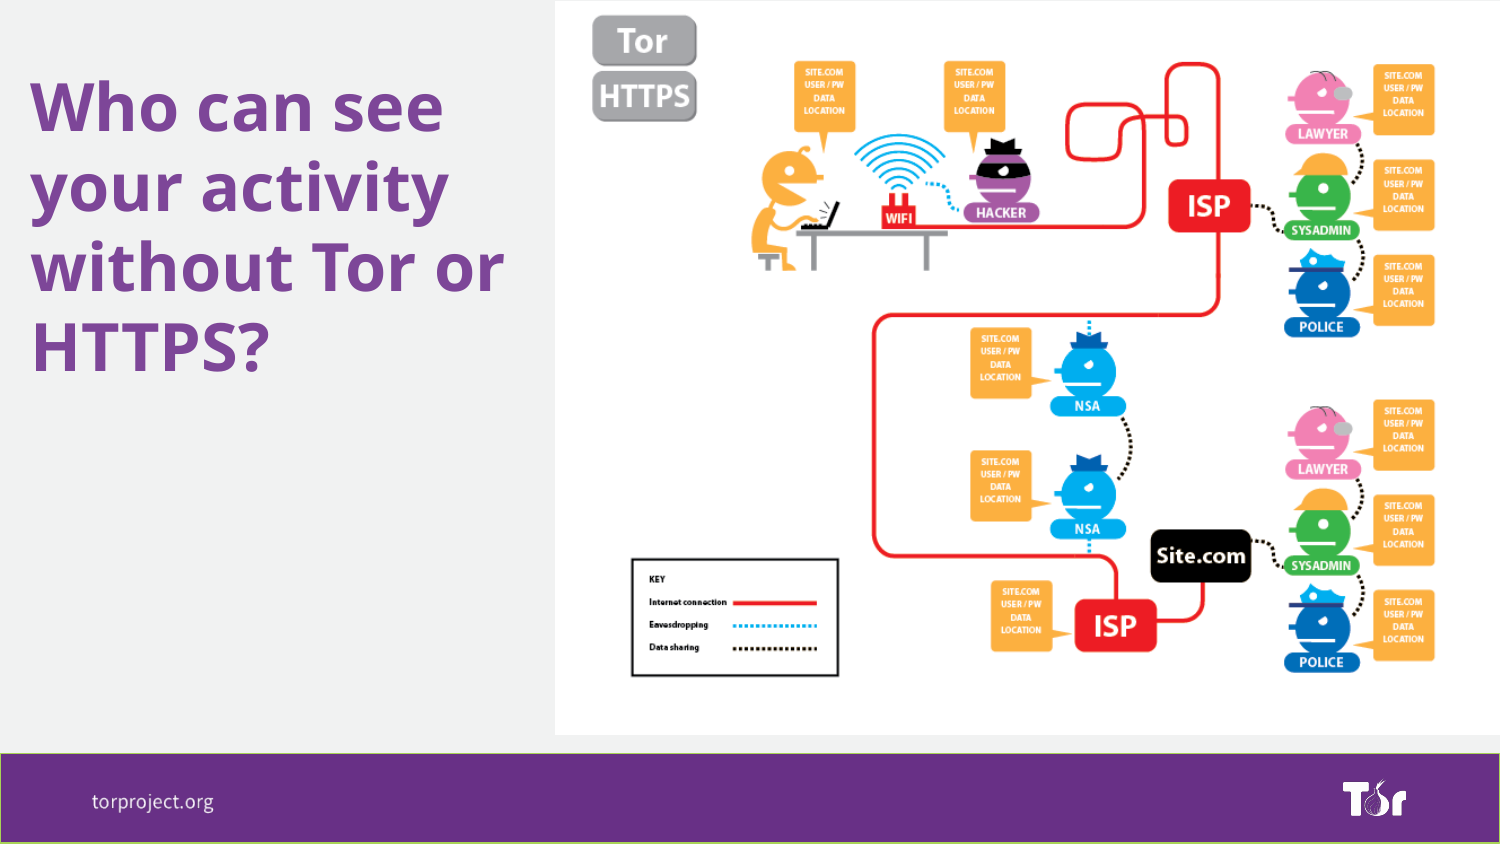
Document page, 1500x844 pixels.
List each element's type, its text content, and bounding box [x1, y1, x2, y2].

text_box Who can see your activity without Tor or HTTPS? [15, 75, 555, 376]
picture [1343, 778, 1406, 816]
picture [75, 780, 604, 821]
picture [555, 1, 1500, 736]
